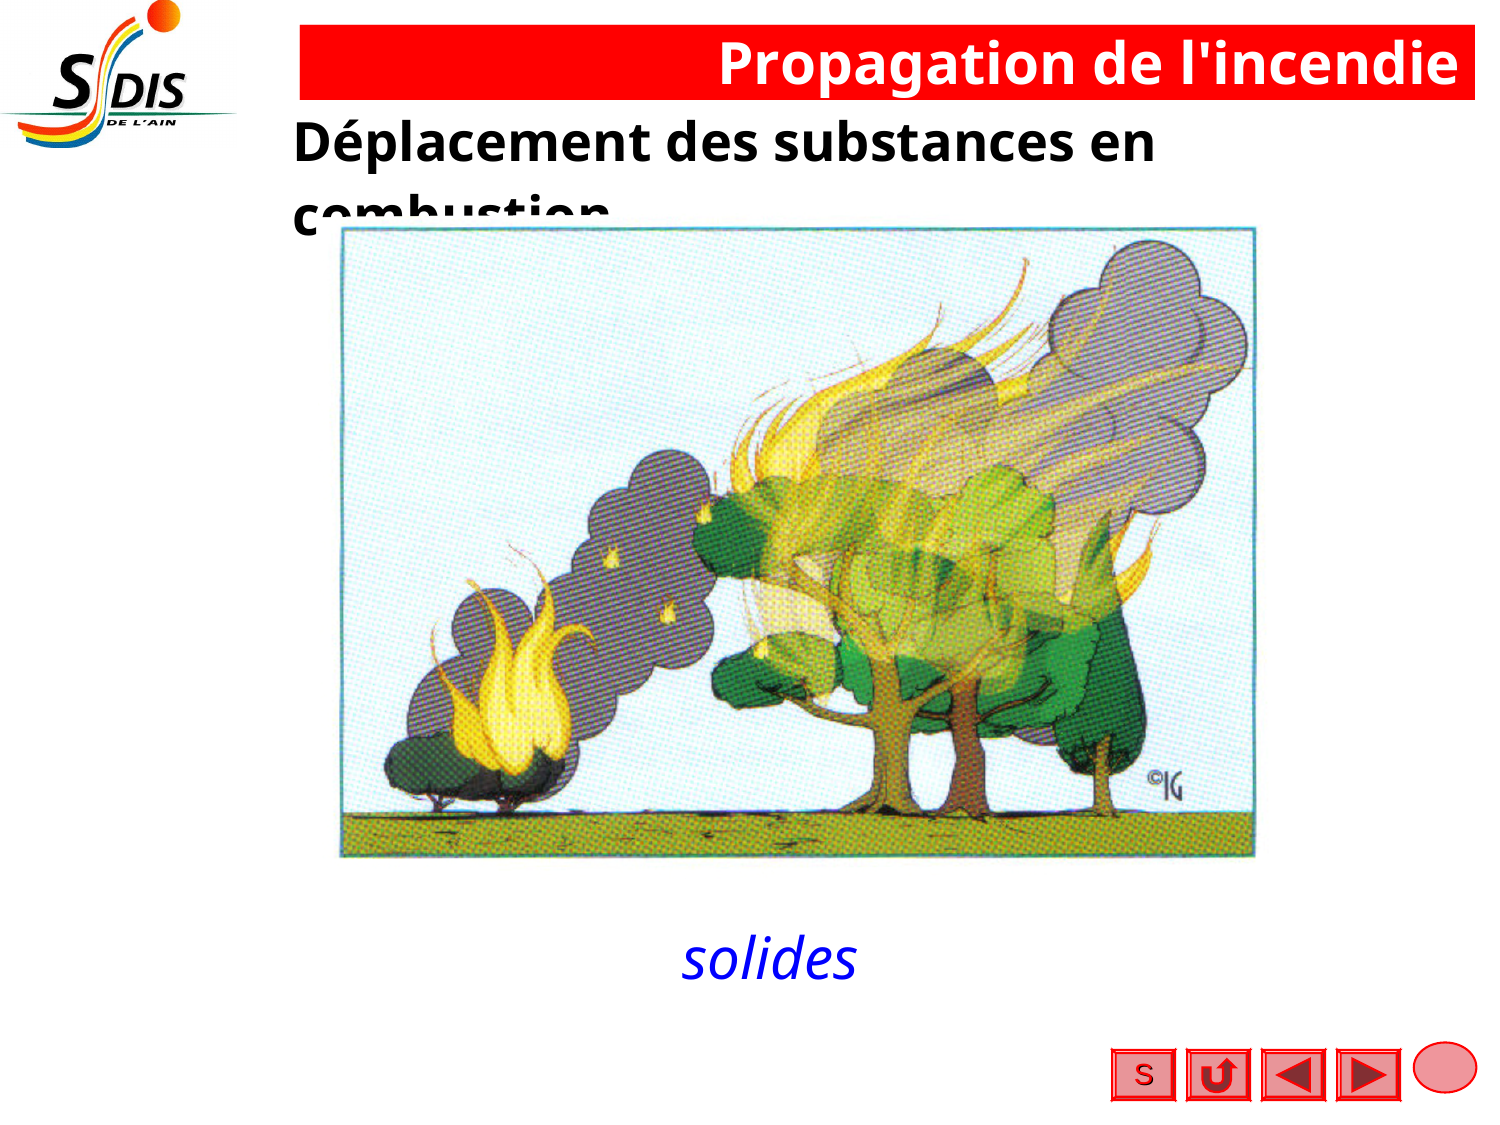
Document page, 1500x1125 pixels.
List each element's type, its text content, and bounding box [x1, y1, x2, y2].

title Déplacement des substances en combustion [277, 95, 1500, 187]
text_box Propagation de l'incendie [299, 24, 1475, 95]
picture [1342, 1055, 1395, 1095]
picture [315, 207, 1273, 883]
text_box [1413, 1042, 1477, 1093]
picture [0, 0, 237, 148]
text_box solides [490, 909, 1052, 1007]
picture [1117, 1055, 1170, 1095]
picture [1192, 1055, 1245, 1095]
picture [1267, 1055, 1320, 1095]
